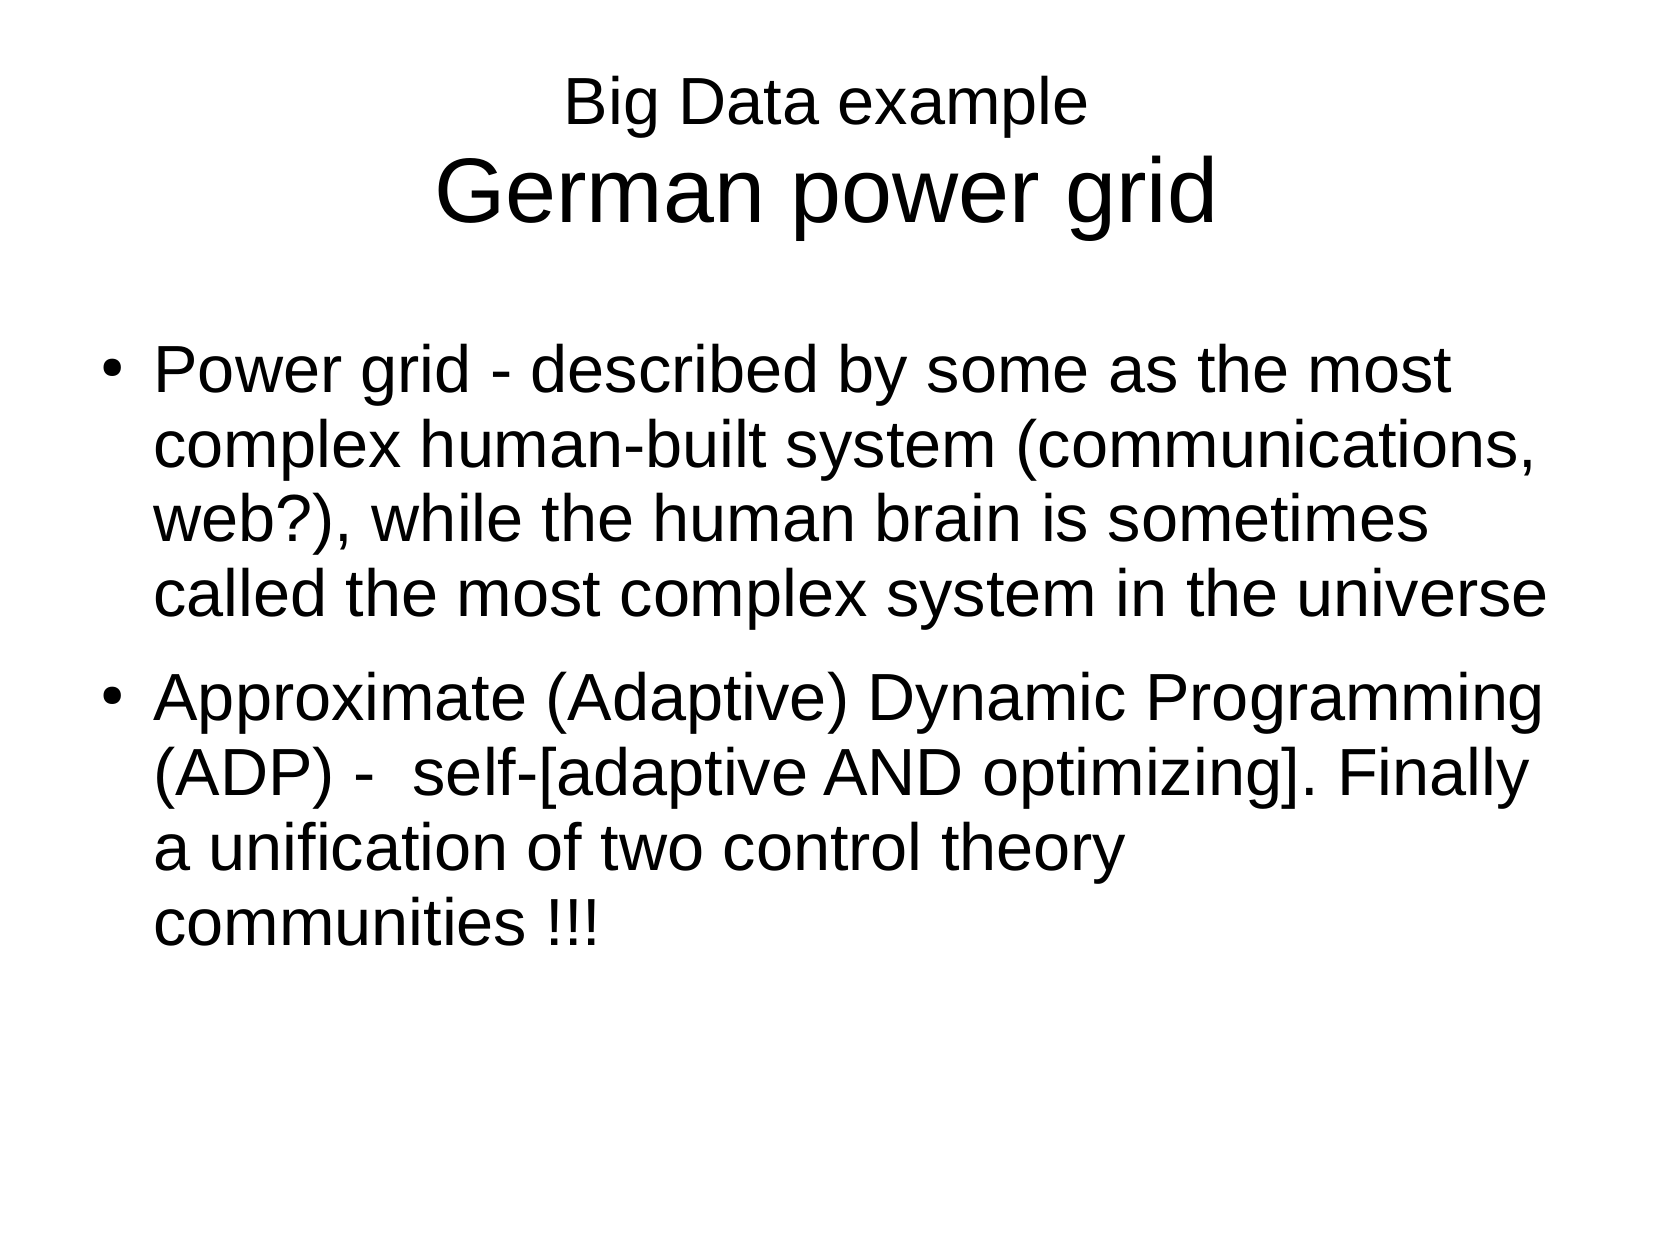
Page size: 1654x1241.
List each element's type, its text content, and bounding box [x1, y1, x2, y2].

title Big Data example German power grid [82, 49, 1571, 257]
list Power grid - described by some as the most complex human-built system (communications, web?), while the human brain is sometimes called the most complex system in the universe Approximate (Adaptive) Dynamic Programming (ADP) - self-[adaptive AND optimizing]. Finally a unification of two control theory communities !!! [82, 331, 1571, 1052]
